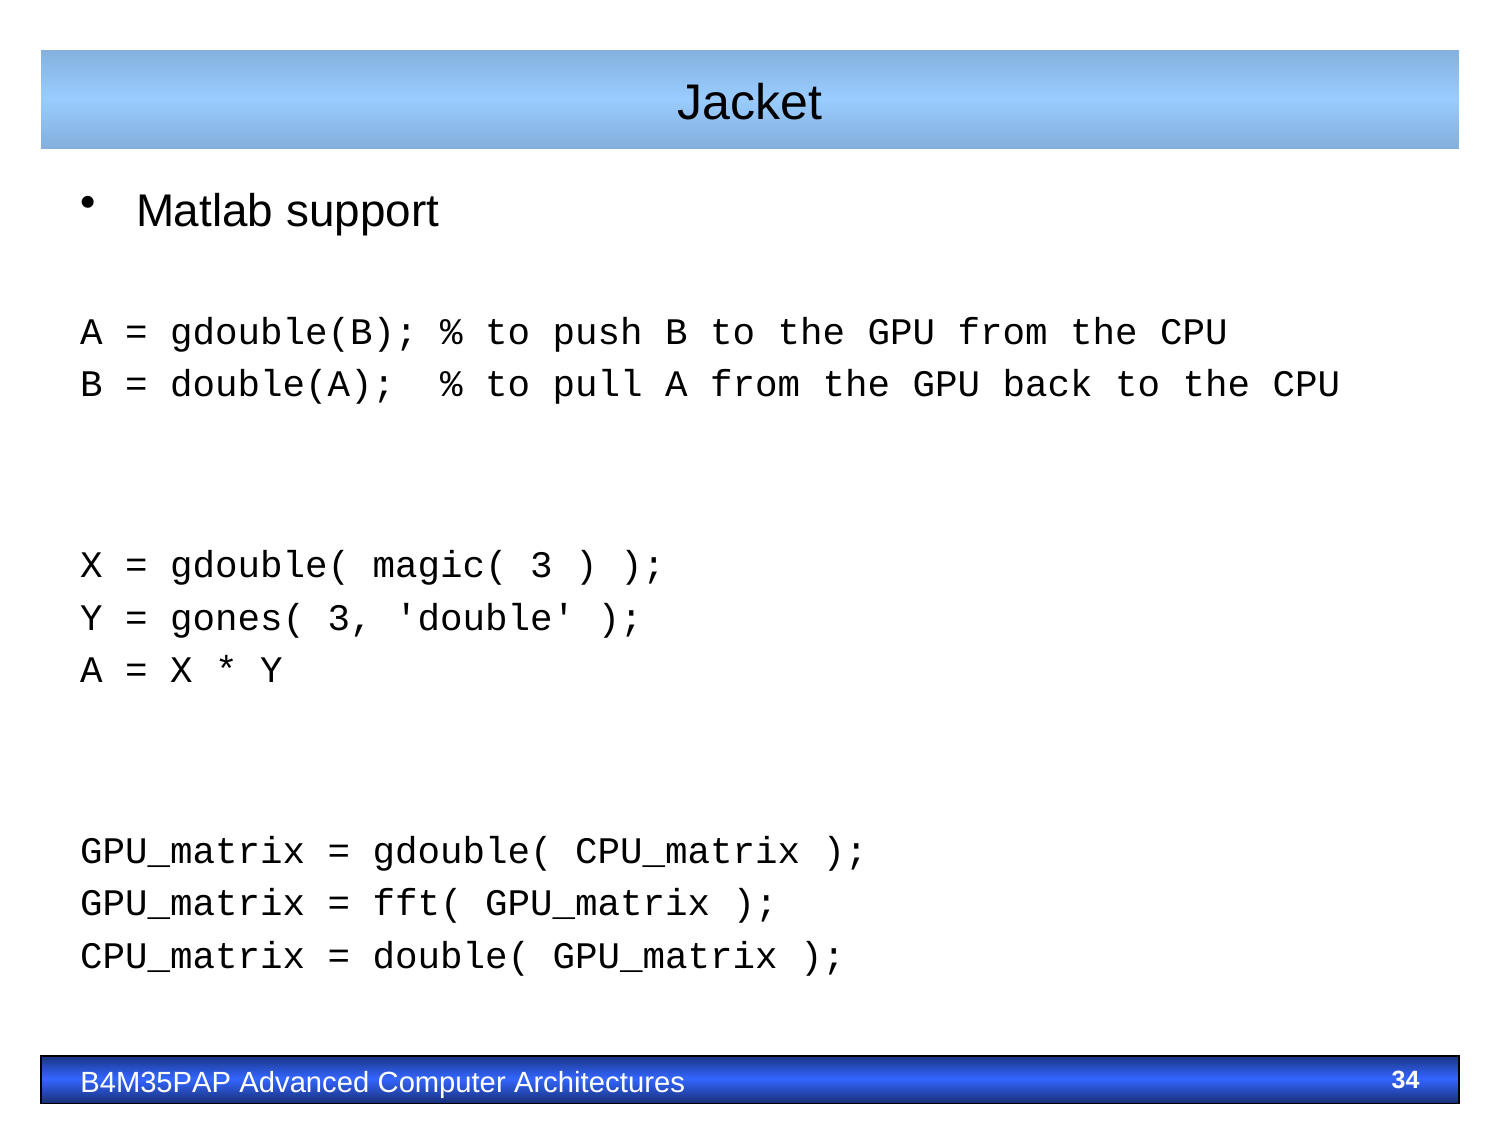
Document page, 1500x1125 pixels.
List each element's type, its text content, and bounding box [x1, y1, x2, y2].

list Matlab support A = gdouble(B); % to push B to the GPU from the CPU B = double(A); % to pull A from the GPU back to the CPU X = gdouble( magic( 3 ) ); Y = gones( 3, 'double' ); A = X * Y GPU_matrix = gdouble( CPU_matrix ); GPU_matrix = fft( GPU_matrix ); CPU_matrix = double( GPU_matrix ); [64, 172, 1436, 1000]
title Jacket [41, 50, 1459, 149]
